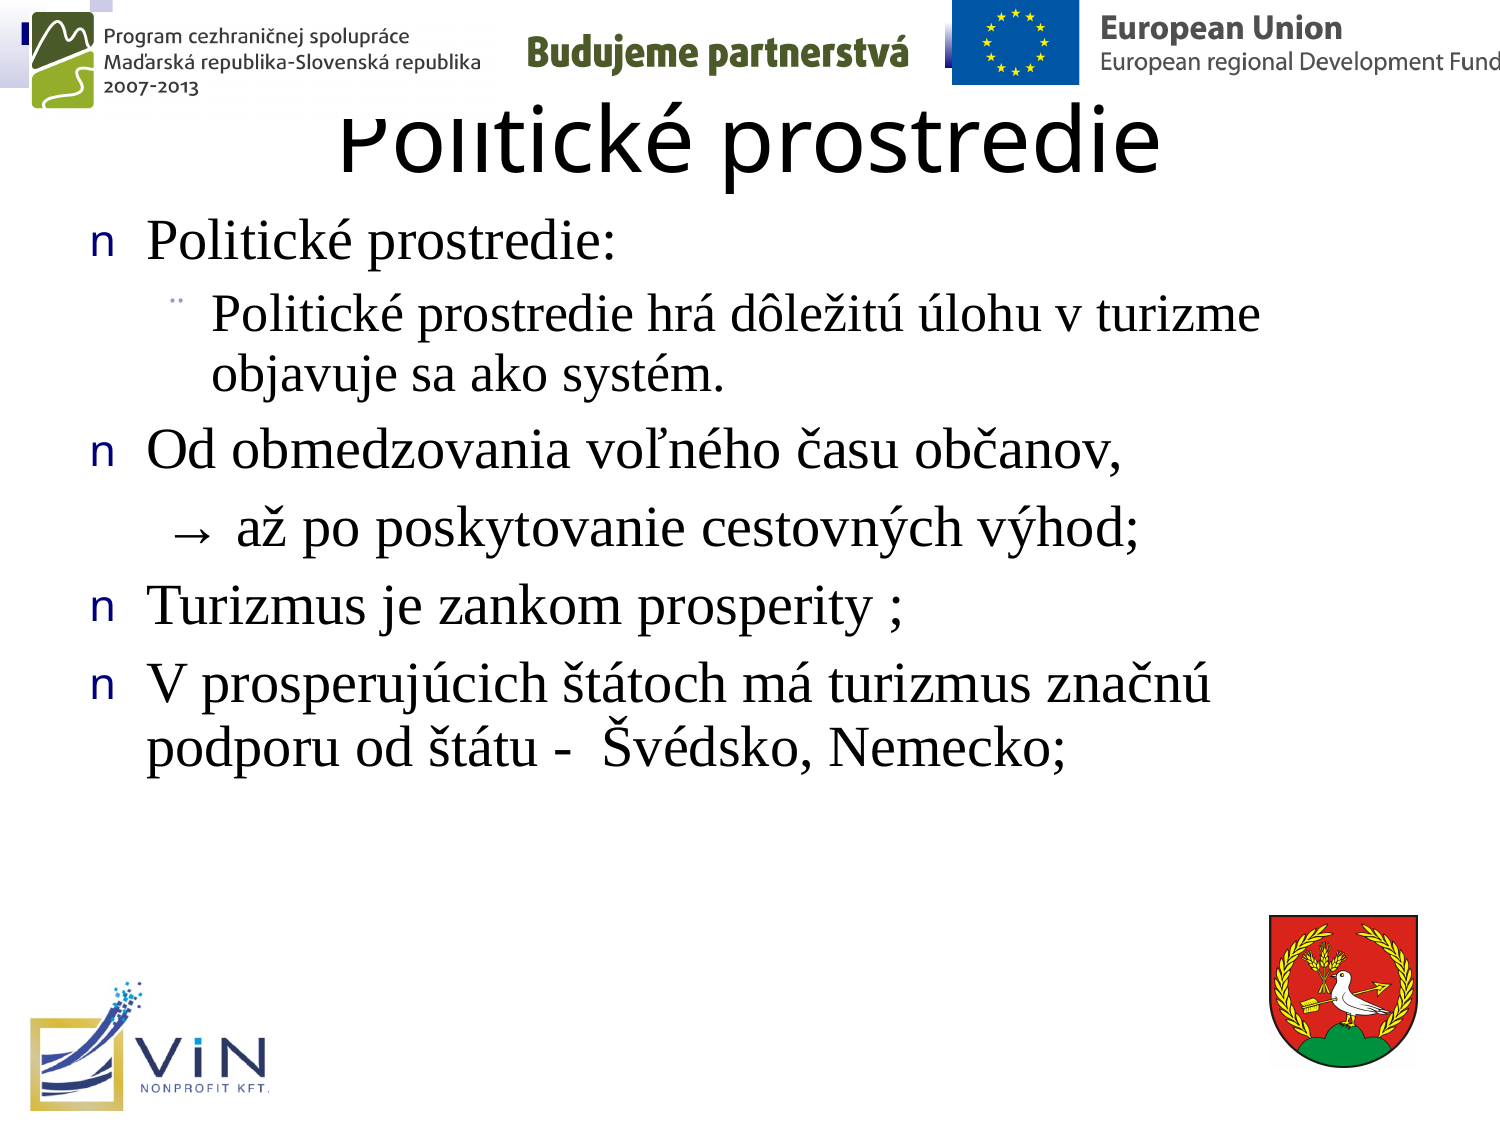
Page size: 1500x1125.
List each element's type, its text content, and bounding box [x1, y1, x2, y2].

picture [7, 980, 269, 1111]
title Politické prostredie [0, 50, 1500, 225]
list Politické prostredie: Politické prostredie hrá dôležitú úlohu v turizme objavuje sa ako systém. Od obmedzovania voľného času občanov, → až po poskytovanie cestovných výhod; Turizmus je zankom prosperity ; V prosperujúcich štátoch má turizmus značnú podporu od štátu - Švédsko, Nemecko; [75, 200, 1425, 1000]
picture [1269, 915, 1418, 1068]
picture [29, 12, 945, 119]
picture [952, 0, 1500, 87]
